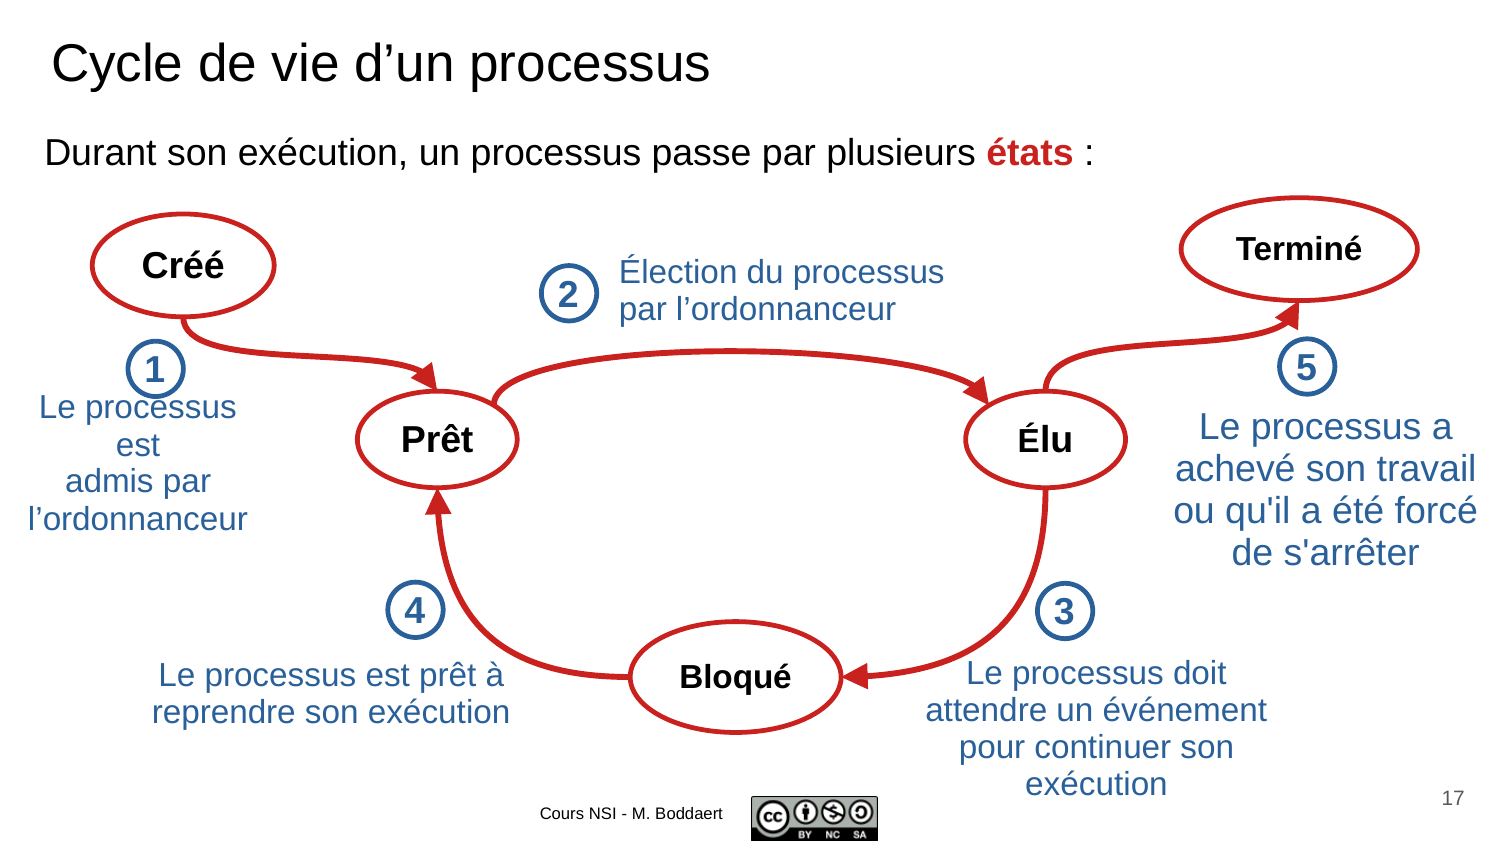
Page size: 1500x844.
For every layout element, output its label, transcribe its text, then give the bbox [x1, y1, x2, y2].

text_box 2 [544, 269, 594, 318]
text_box Durant son exécution, un processus passe par plusieurs états : [29, 120, 1477, 237]
text_box 2 [543, 310, 595, 325]
text_box Bloqué [630, 621, 842, 733]
text_box 3 [1079, 583, 1091, 594]
text_box Terminé [1181, 197, 1418, 301]
text_box Le processus doit attendre un événement pour continuer son exécution [910, 624, 1312, 834]
title Cycle de vie d’un processus [51, 13, 1449, 108]
text_box Le processus est prêt à reprendre son exécution [137, 636, 538, 751]
text_box 1 [131, 344, 180, 394]
text_box 4 [432, 626, 442, 636]
text_box 3 [1067, 628, 1091, 642]
text_box 5 [1281, 339, 1293, 350]
text_box 4 [389, 626, 399, 636]
text_box 2 [582, 265, 595, 276]
text_box Créé [92, 213, 275, 317]
text_box 4 [430, 582, 442, 593]
text_box 3 [1039, 583, 1051, 594]
text_box Prêt [357, 391, 518, 488]
text_box 2 [543, 265, 556, 276]
text_box 4 [391, 585, 440, 635]
text_box Élu [965, 391, 1126, 488]
text_box 4 [389, 582, 402, 593]
picture [751, 796, 878, 841]
text_box 1 [170, 341, 182, 352]
text_box 1 [129, 341, 142, 353]
text_box Élection du processus par l’ordonnanceur [604, 245, 1010, 339]
text_box 5 [1282, 342, 1332, 373]
text_box Le processus a achevé son travail ou qu'il a été forcé de s'arrêter [1151, 373, 1500, 606]
text_box 3 [1040, 586, 1090, 636]
text_box 3 [1039, 628, 1063, 642]
slide_number <numéro> [1389, 764, 1480, 830]
text_box 5 [1322, 339, 1333, 349]
text_box 1 [129, 385, 182, 400]
text_box Le processus est admis par l’ordonnanceur [13, 397, 290, 529]
